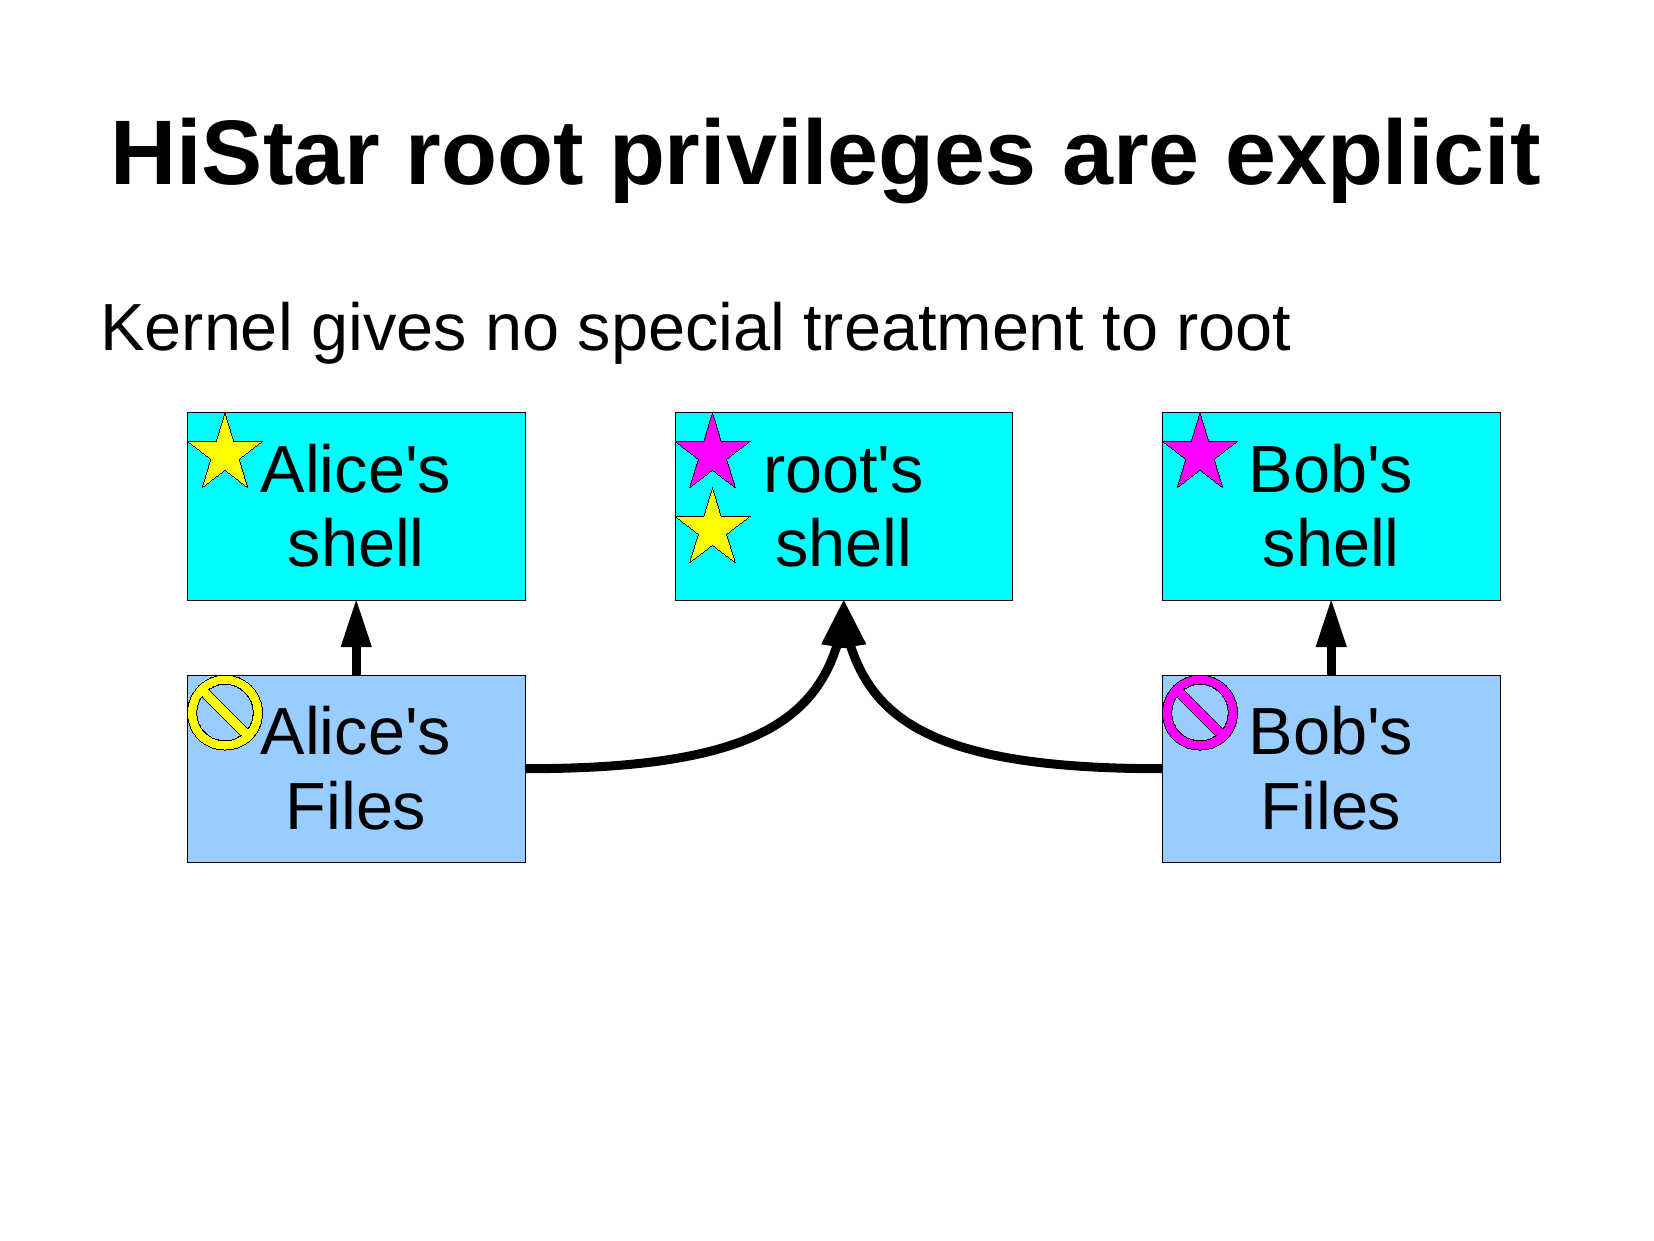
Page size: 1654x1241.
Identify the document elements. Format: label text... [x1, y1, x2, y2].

list Kernel gives no special treatment to root [82, 290, 1571, 1109]
title HiStar root privileges are explicit [82, 49, 1571, 257]
